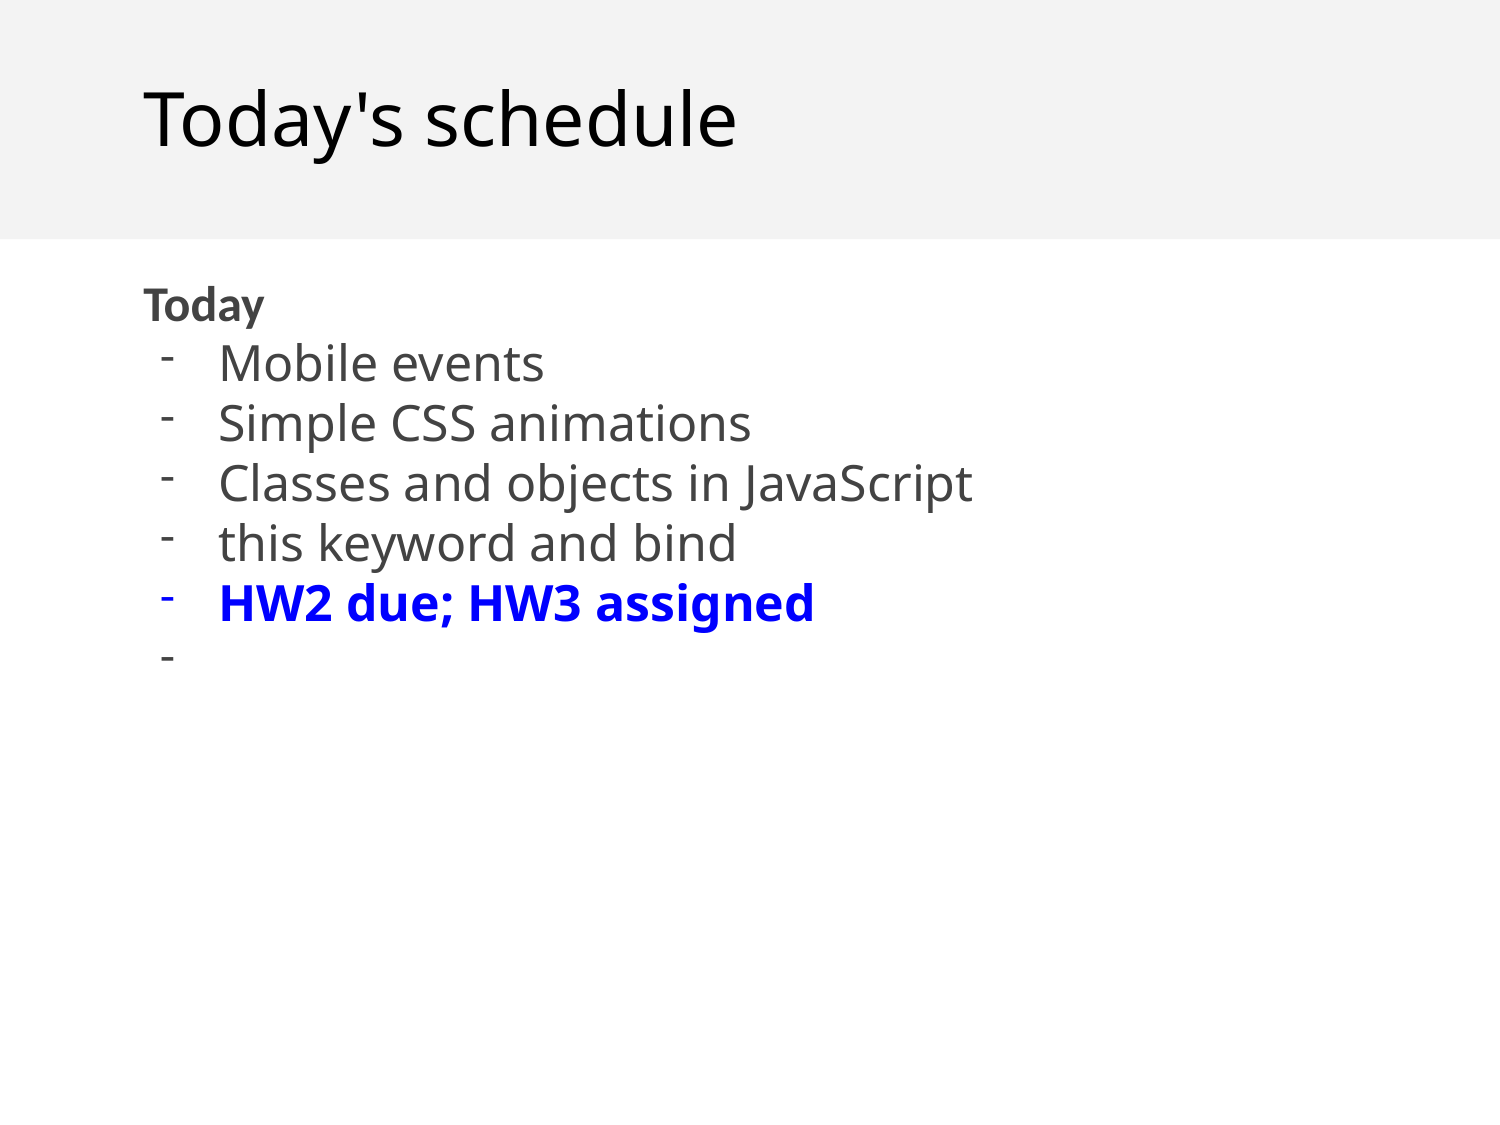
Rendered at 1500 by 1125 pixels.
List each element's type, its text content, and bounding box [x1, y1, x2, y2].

title Today's schedule [128, 56, 1372, 183]
list Today Mobile events Simple CSS animations Classes and objects in JavaScript this keyword and bind HW2 due; HW3 assigned [128, 255, 1372, 1004]
